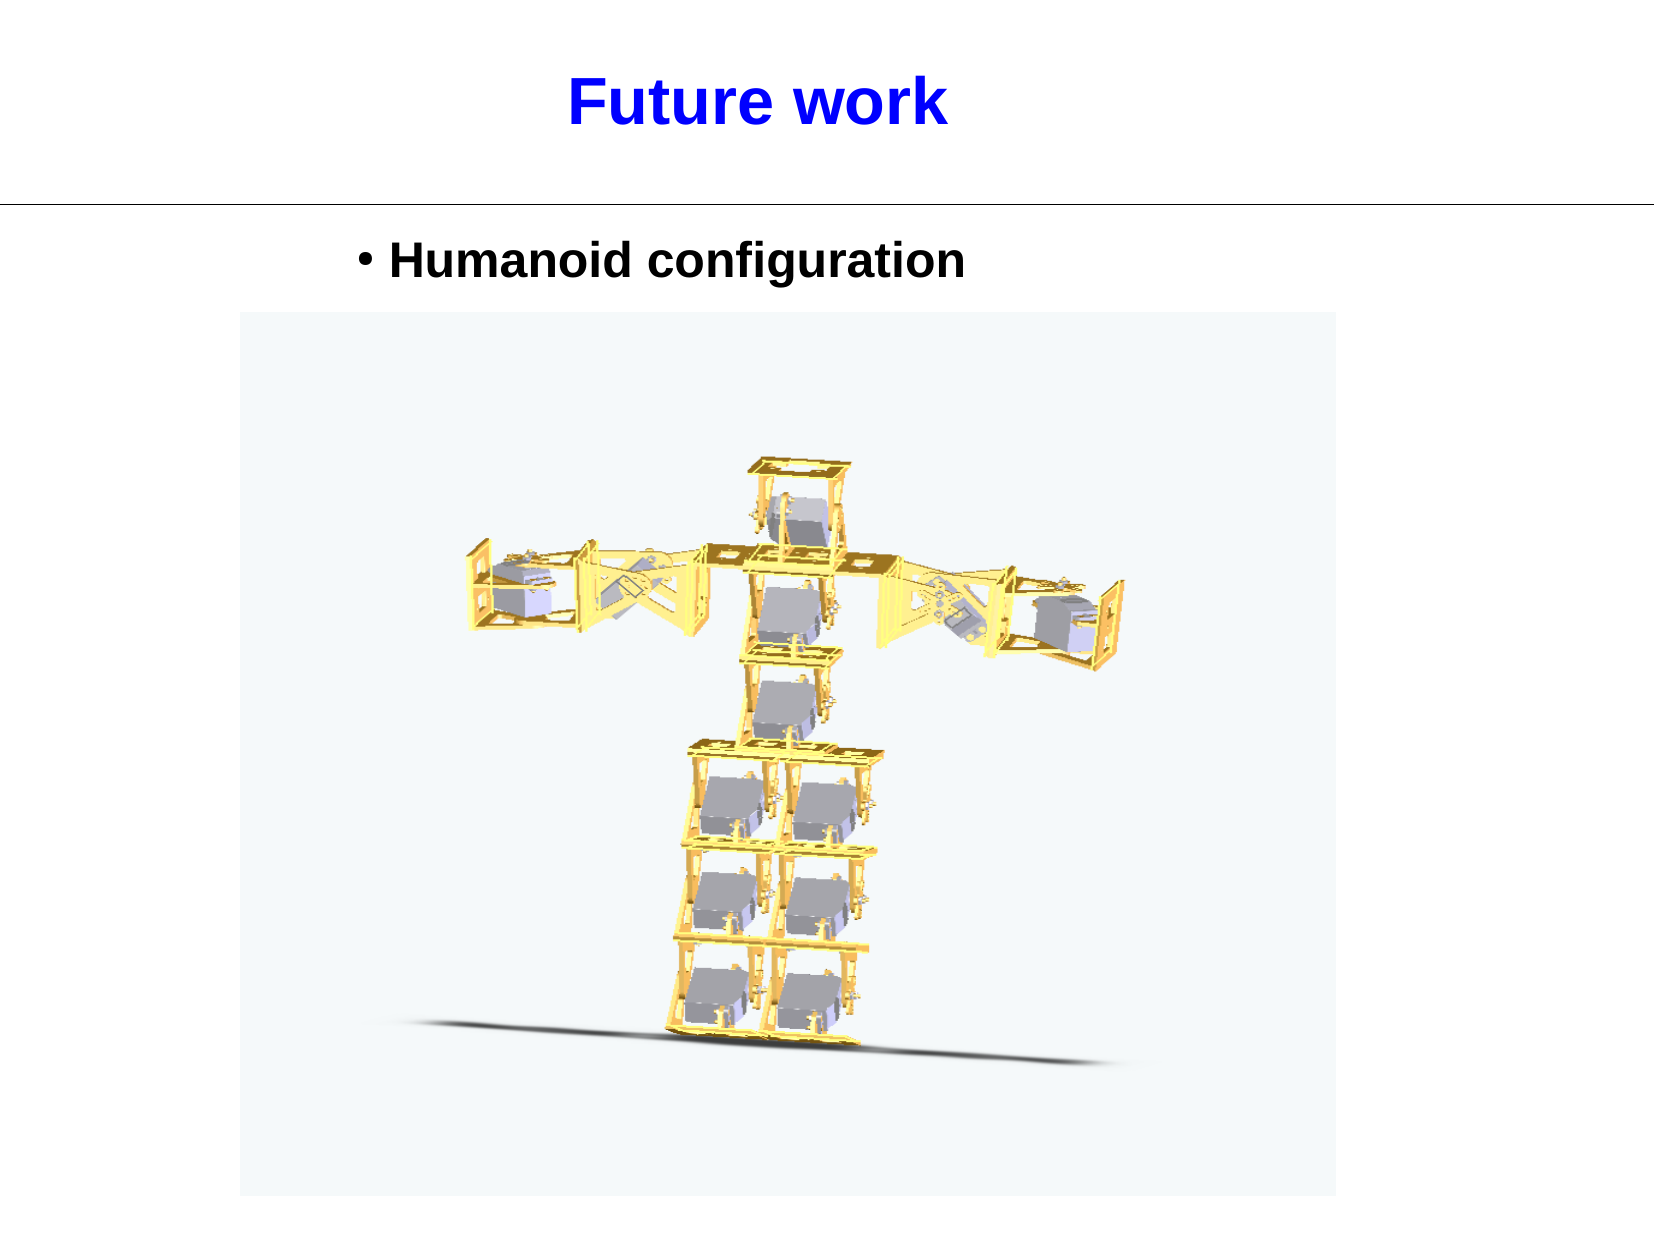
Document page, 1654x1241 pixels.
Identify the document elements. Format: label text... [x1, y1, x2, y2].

picture [240, 312, 1336, 1196]
title Future work [120, 0, 1396, 191]
text_box Humanoid configuration [356, 232, 1037, 311]
